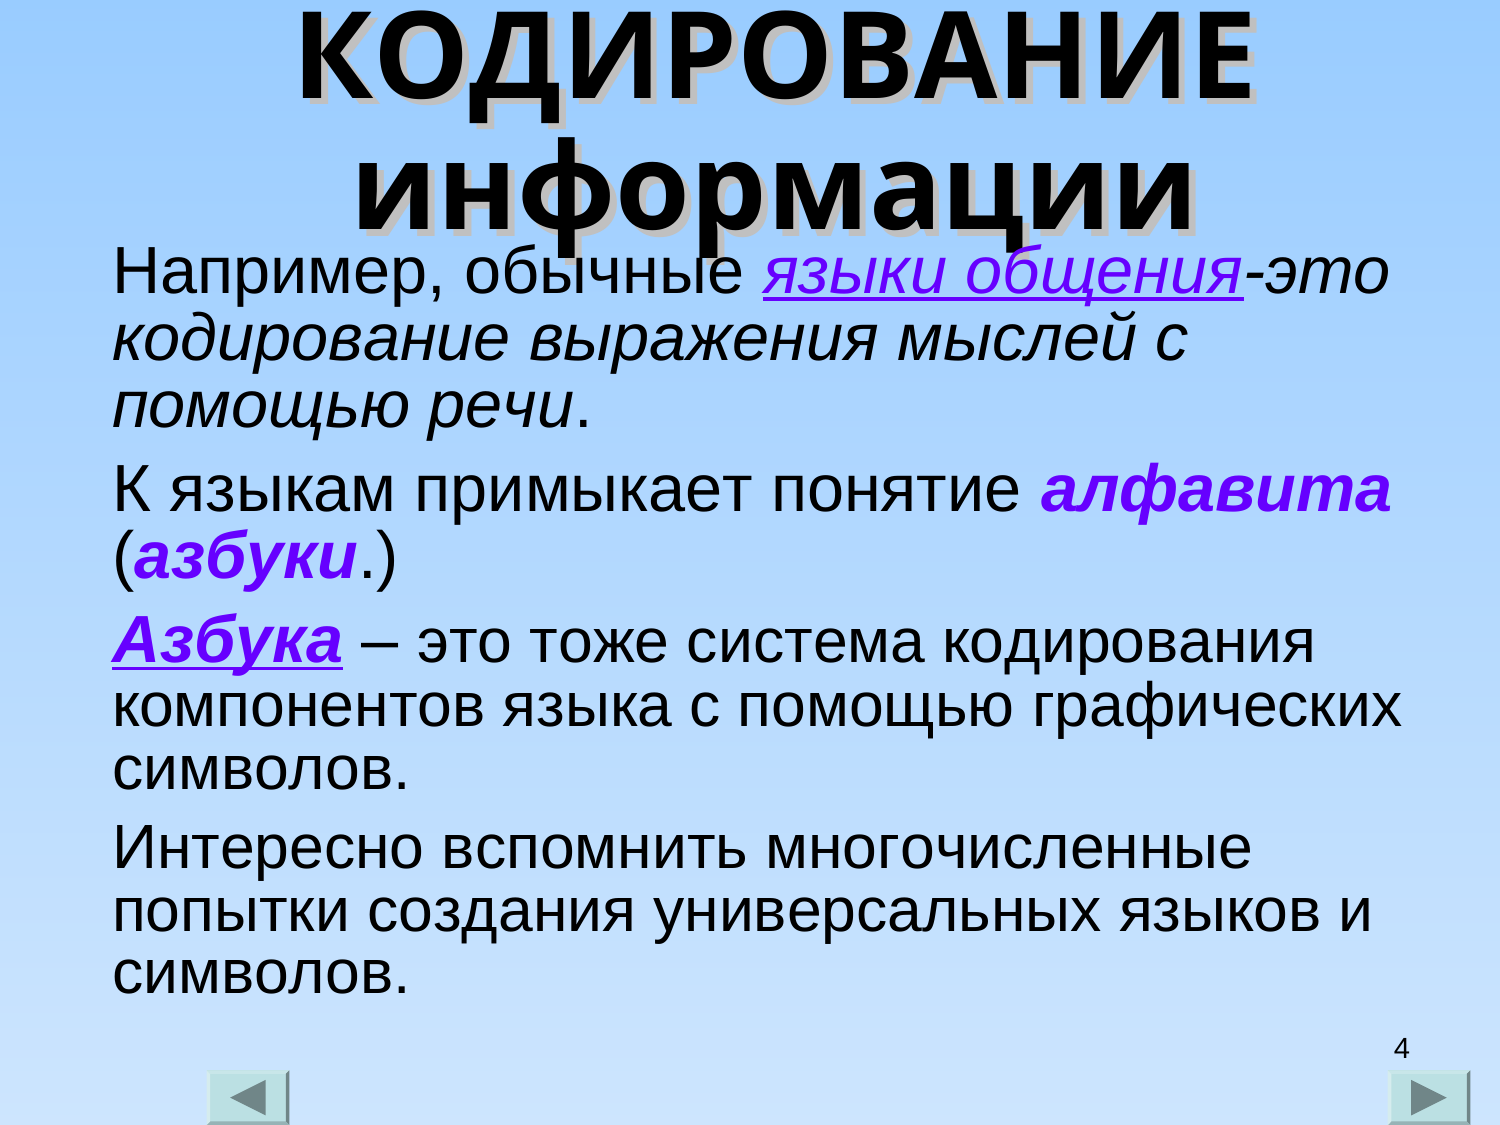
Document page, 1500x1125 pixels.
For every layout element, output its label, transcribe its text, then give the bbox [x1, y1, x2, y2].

list Например, обычные языки общения-это кодирование выражения мыслей с помощью речи. К языкам примыкает понятие алфавита (азбуки.) Азбука – это тоже система кодирования компонентов языка с помощью графических символов. Интересно вспомнить многочисленные попытки создания универсальных языков и символов. [41, 231, 1500, 1052]
title КОДИРОВАНИЕ информации [74, 0, 1475, 231]
text_box [208, 1070, 290, 1125]
text_box [1389, 1070, 1471, 1125]
